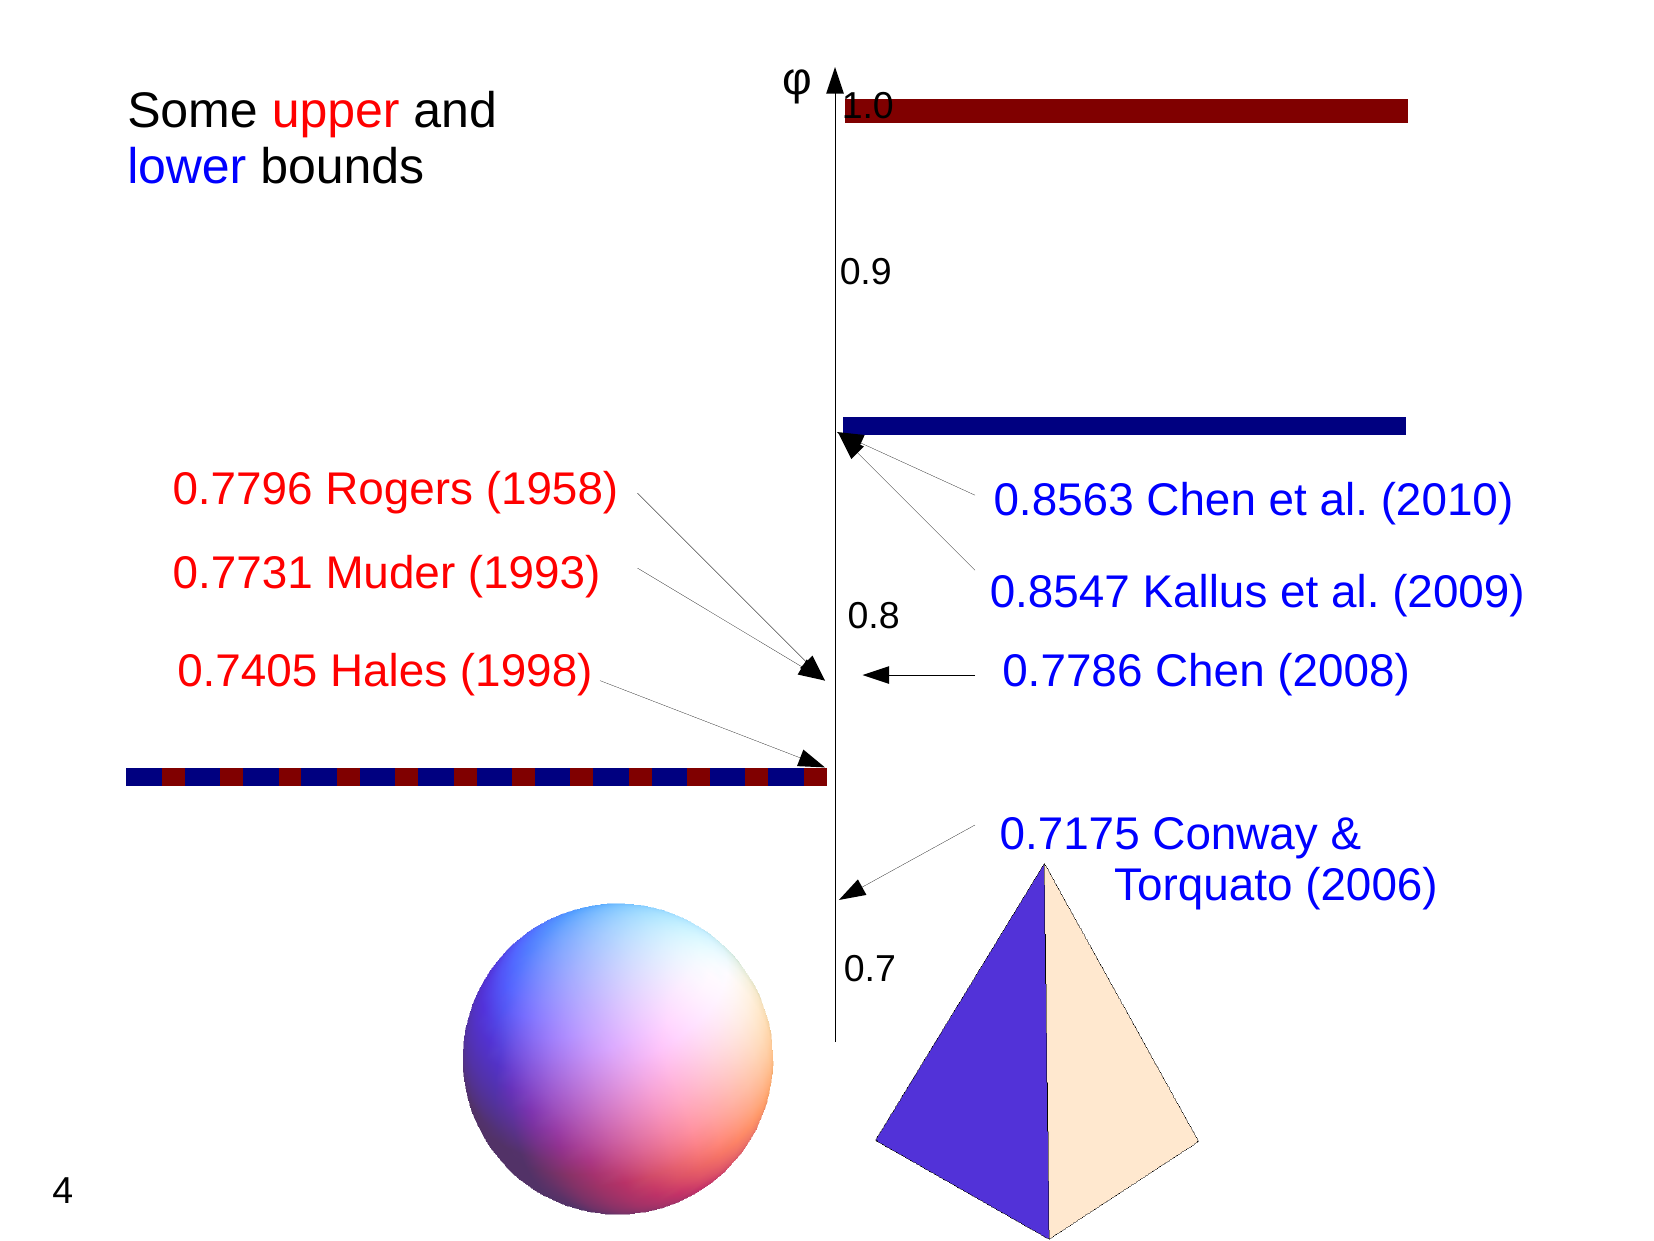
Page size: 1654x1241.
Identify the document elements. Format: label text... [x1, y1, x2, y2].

text_box 0.7786 Chen (2008) [987, 637, 1426, 704]
text_box Some upper and lower bounds [112, 75, 601, 202]
text_box 0.7731 Muder (1993) [158, 539, 638, 606]
text_box 0.8547 Kallus et al. (2009) [975, 558, 1541, 646]
text_box 0.7 [829, 940, 911, 997]
text_box 0.8 [832, 587, 915, 644]
text_box 0.7175 Conway & Torquato (2006) [984, 800, 1453, 918]
text_box 0.9 [825, 243, 907, 301]
picture [346, 824, 1265, 1241]
text_box 4 [37, 1162, 88, 1220]
text_box 1.0 [827, 77, 909, 134]
text_box 0.7405 Hales (1998) [162, 637, 608, 711]
text_box φ [767, 45, 843, 112]
text_box 0.7796 Rogers (1958) [157, 455, 634, 522]
text_box 0.8563 Chen et al. (2010) [978, 466, 1529, 533]
